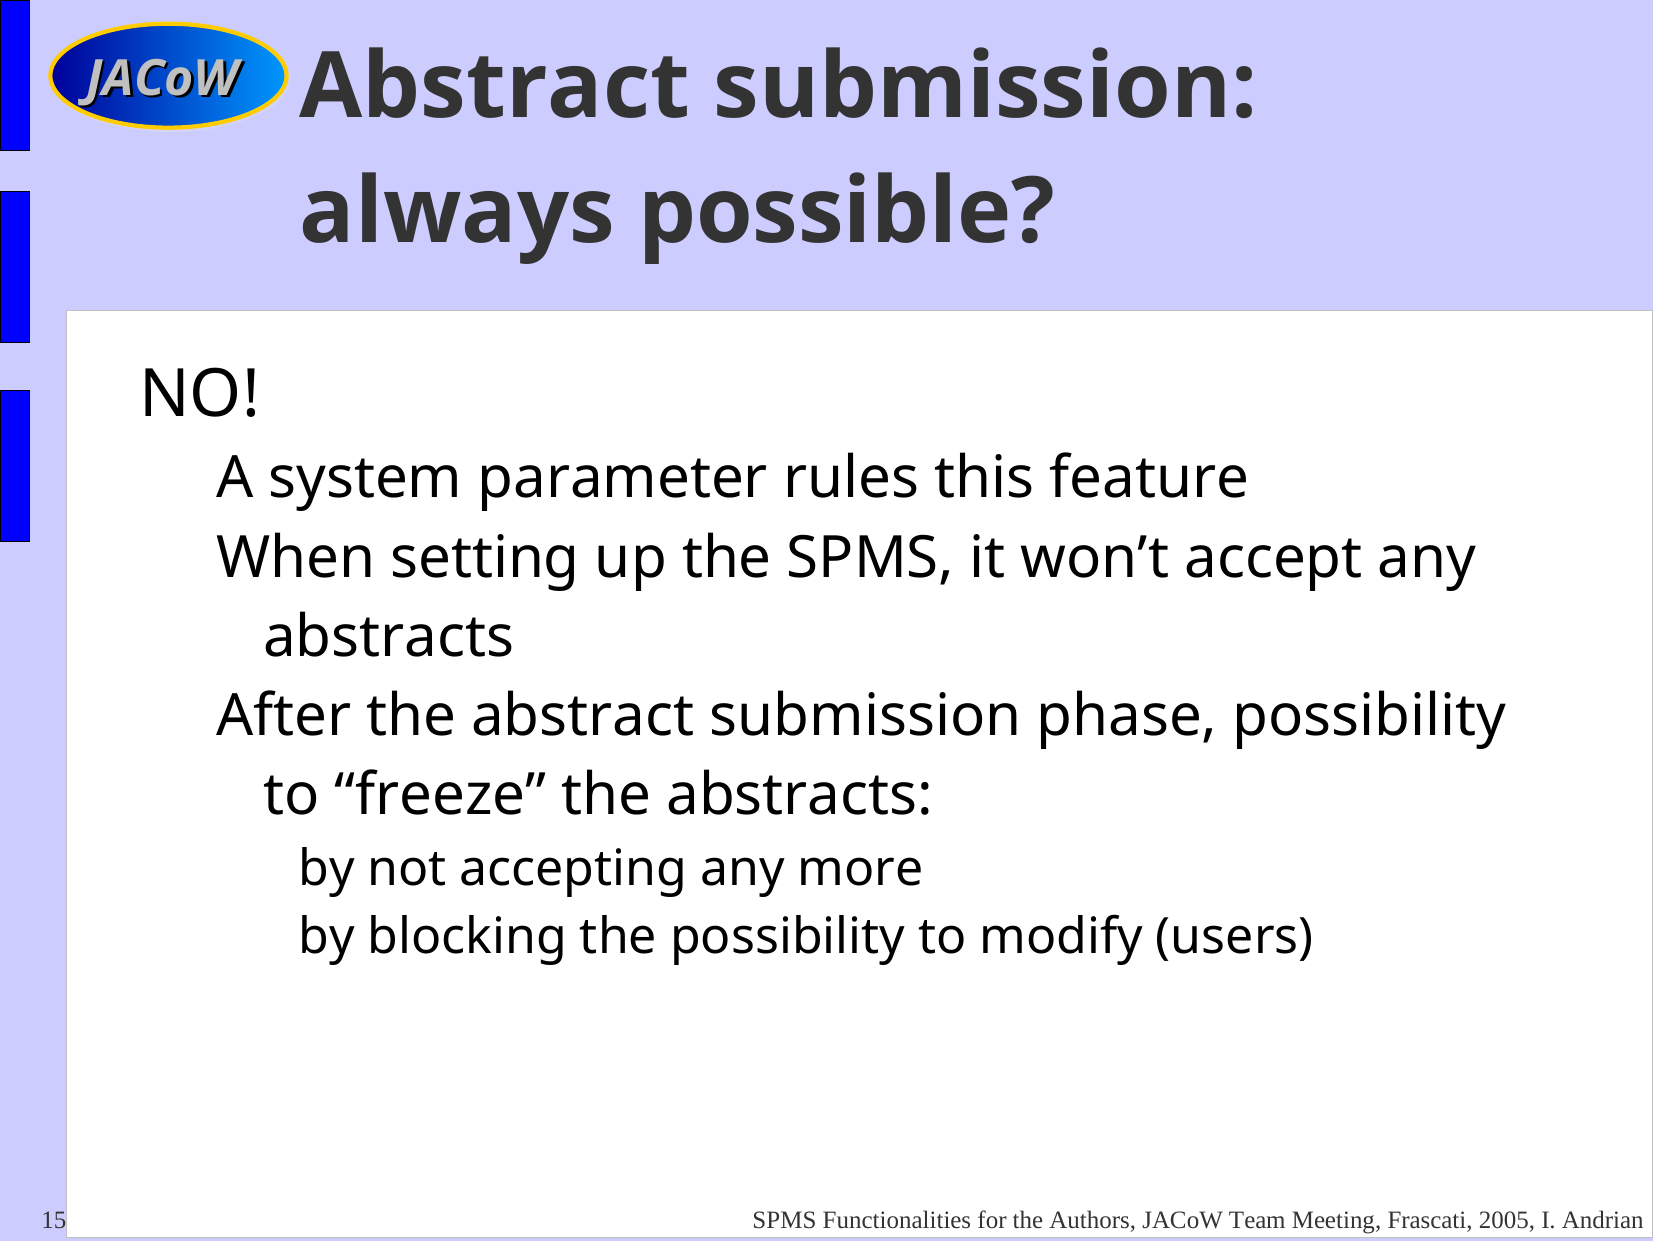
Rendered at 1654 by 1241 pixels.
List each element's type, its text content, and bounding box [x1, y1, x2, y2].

title Abstract submission: always possible? [299, 19, 1650, 283]
list NO! A system parameter rules this feature When setting up the SPMS, it won’t accept any abstracts After the abstract submission phase, possibility to “freeze” the abstracts: by not accepting any more by blocking the possibility to modify (users) [121, 344, 1534, 1127]
